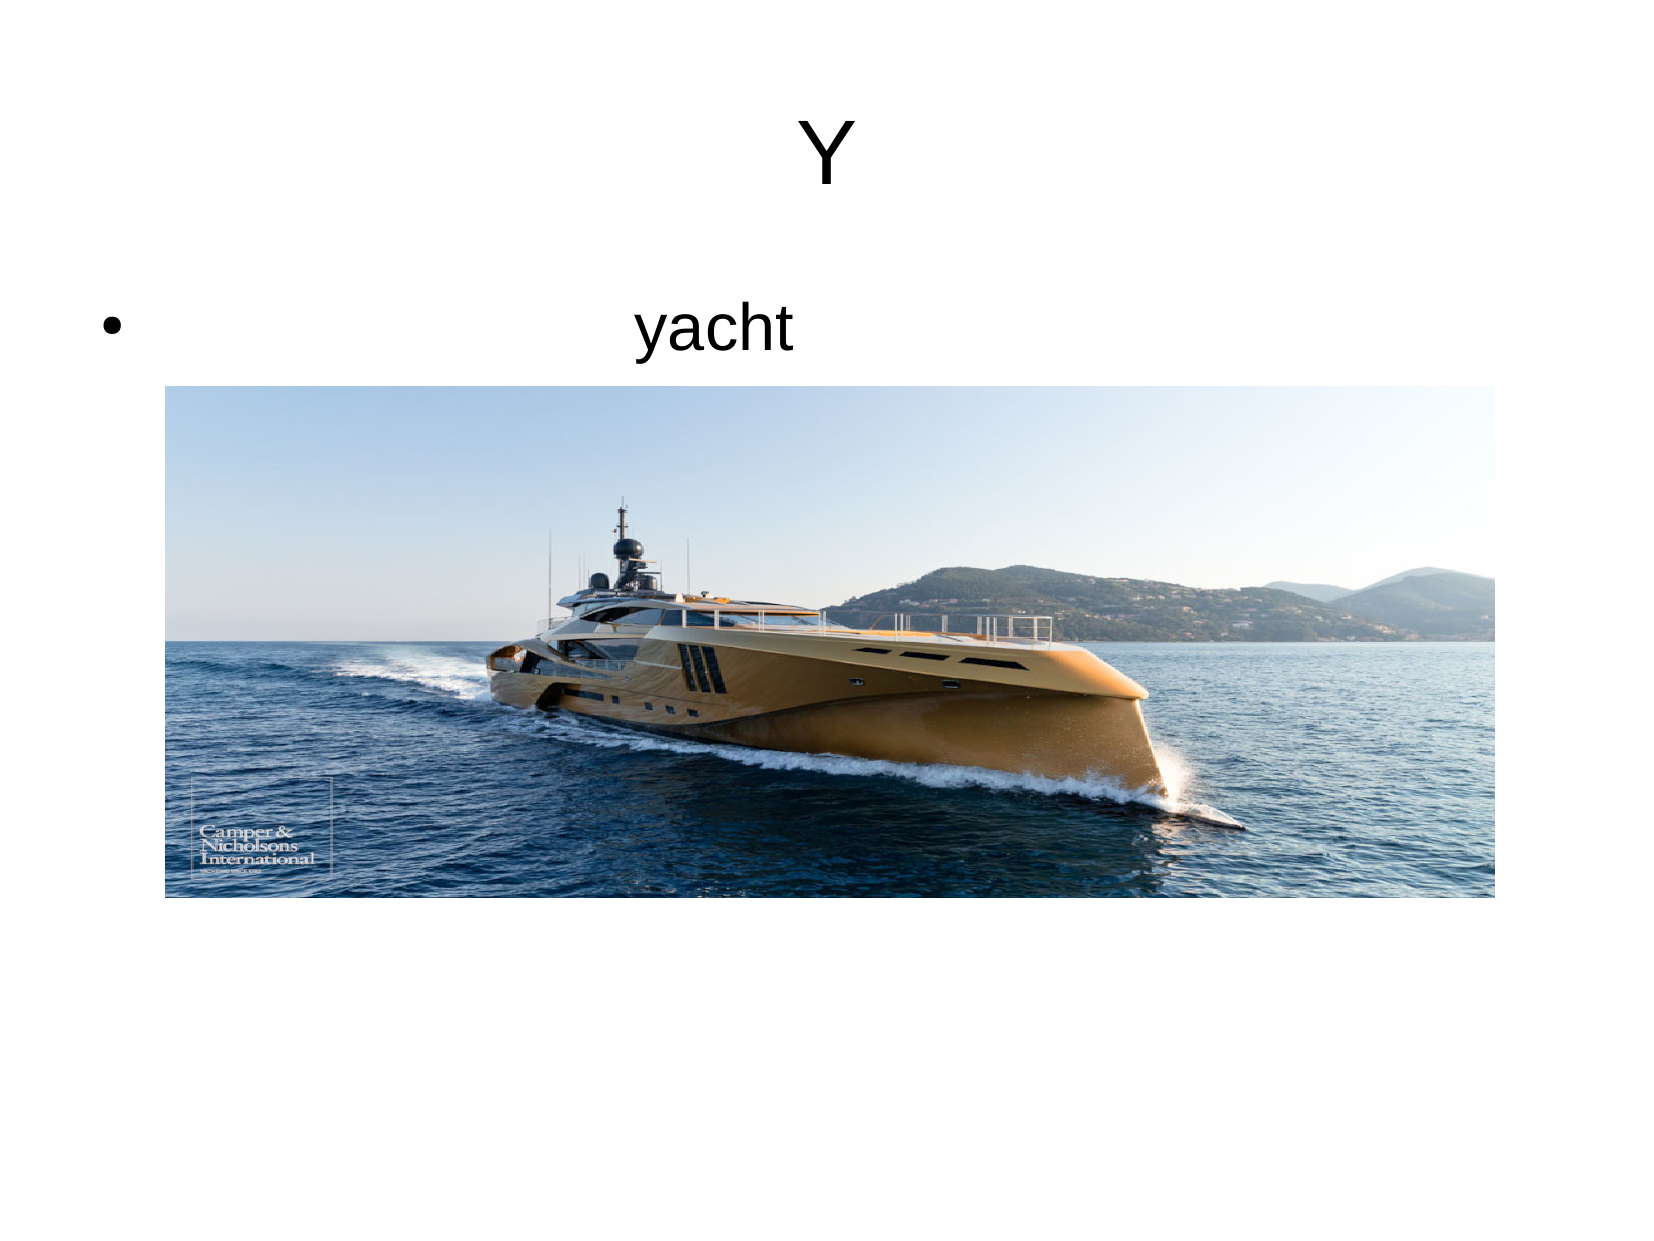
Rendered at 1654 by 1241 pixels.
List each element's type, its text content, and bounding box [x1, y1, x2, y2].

picture [165, 386, 1495, 898]
title Y [82, 49, 1571, 257]
list yacht [82, 290, 1571, 1010]
